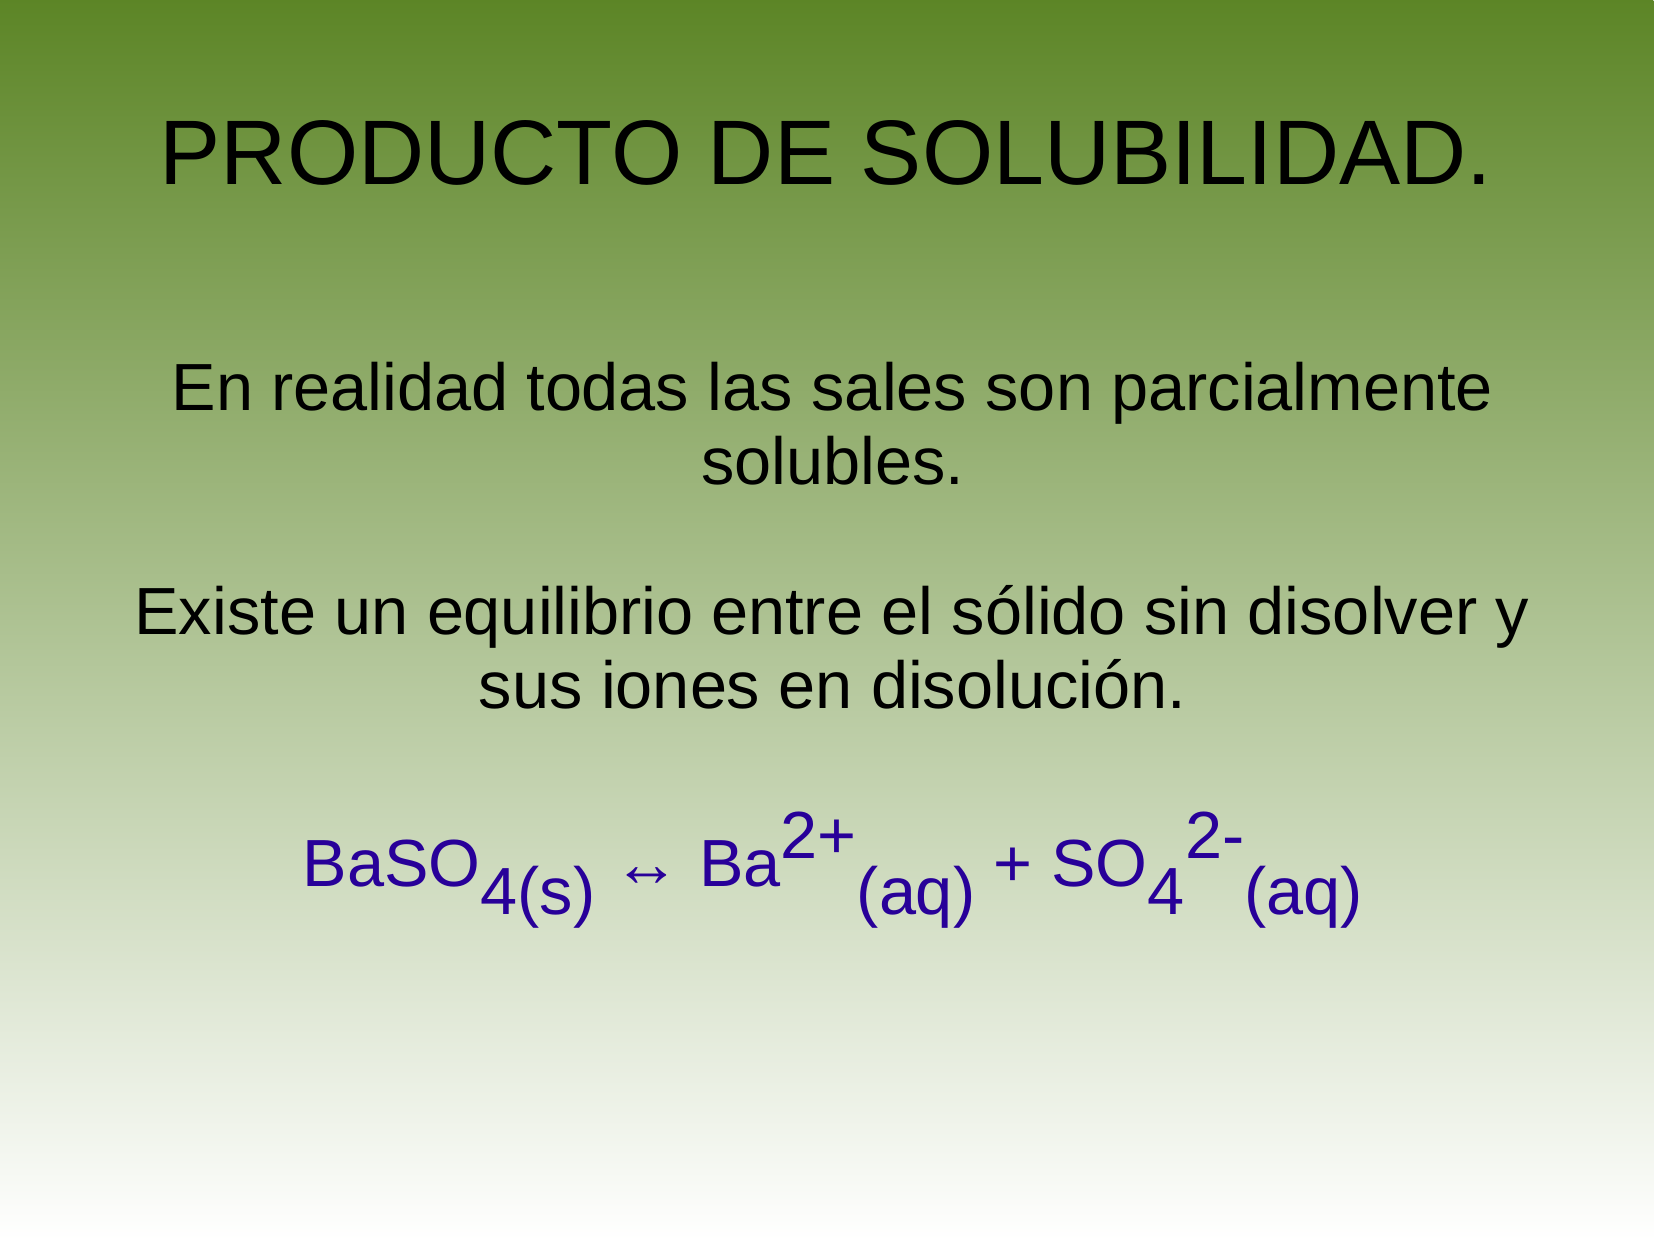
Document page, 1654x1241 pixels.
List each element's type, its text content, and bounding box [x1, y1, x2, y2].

title PRODUCTO DE SOLUBILIDAD. [82, 49, 1571, 257]
subtitle En realidad todas las sales son parcialmente solubles. Existe un equilibrio entre el sólido sin disolver y sus iones en disolución. BaSO4(s) ↔ Ba2+(aq) + SO42-(aq) [88, 349, 1577, 929]
